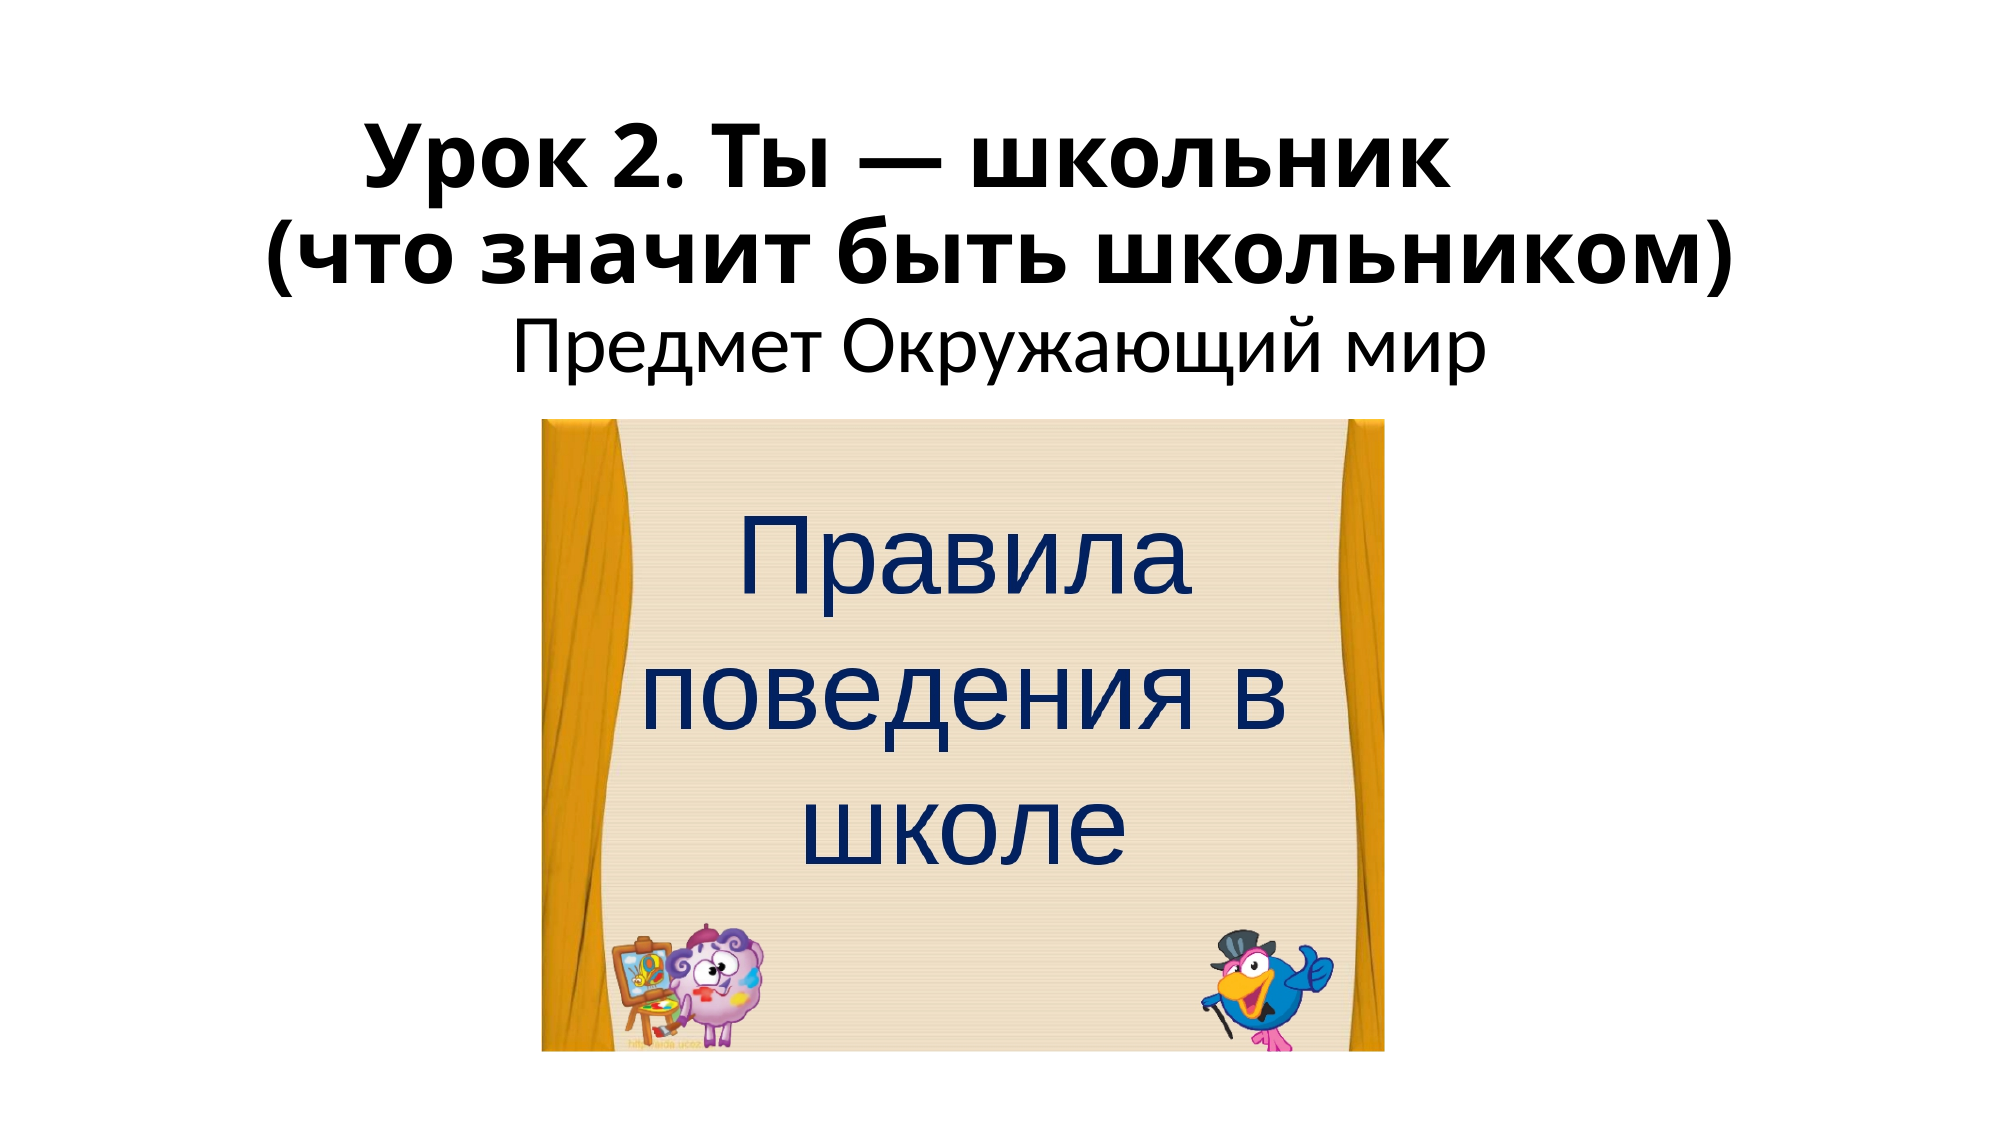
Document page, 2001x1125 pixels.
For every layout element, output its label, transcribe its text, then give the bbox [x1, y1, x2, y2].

title Урок 2. Ты — школьник (что значит быть школьником) [249, 16, 1750, 293]
picture [541, 419, 1385, 1052]
subtitle Предмет Окружающий мир [249, 293, 1750, 420]
